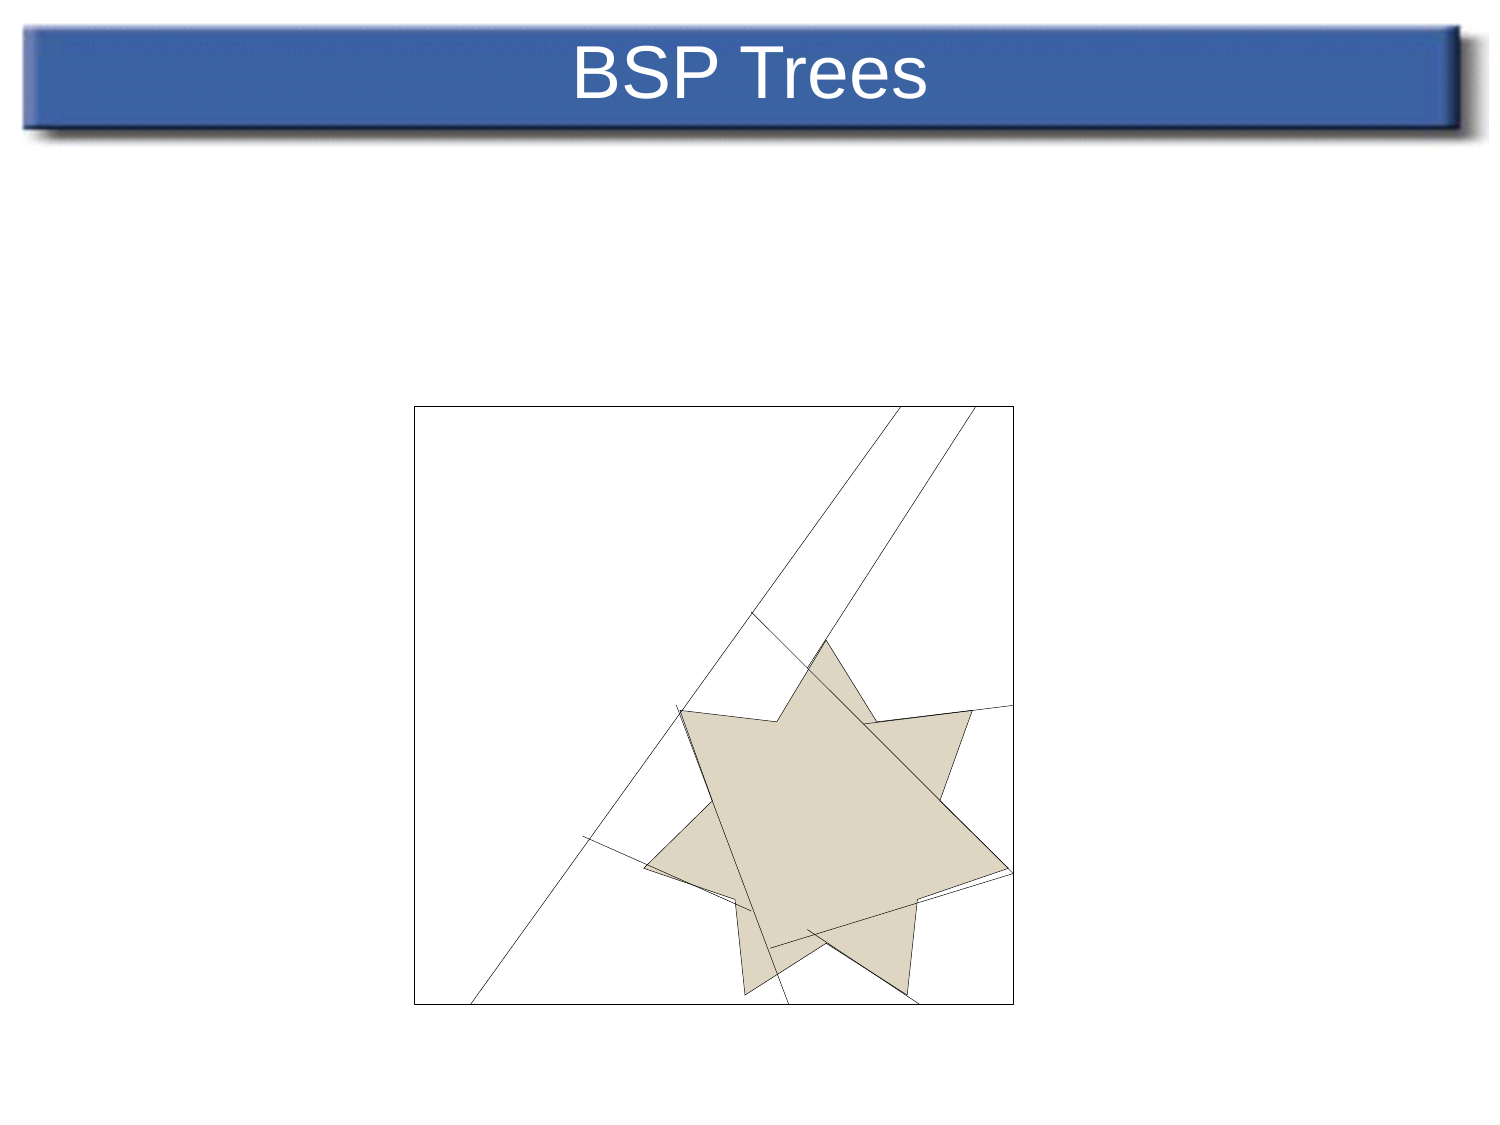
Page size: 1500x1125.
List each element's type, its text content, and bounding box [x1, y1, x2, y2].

picture [21, 22, 1489, 149]
title BSP Trees [75, 0, 1426, 138]
chart [262, 375, 1268, 1047]
